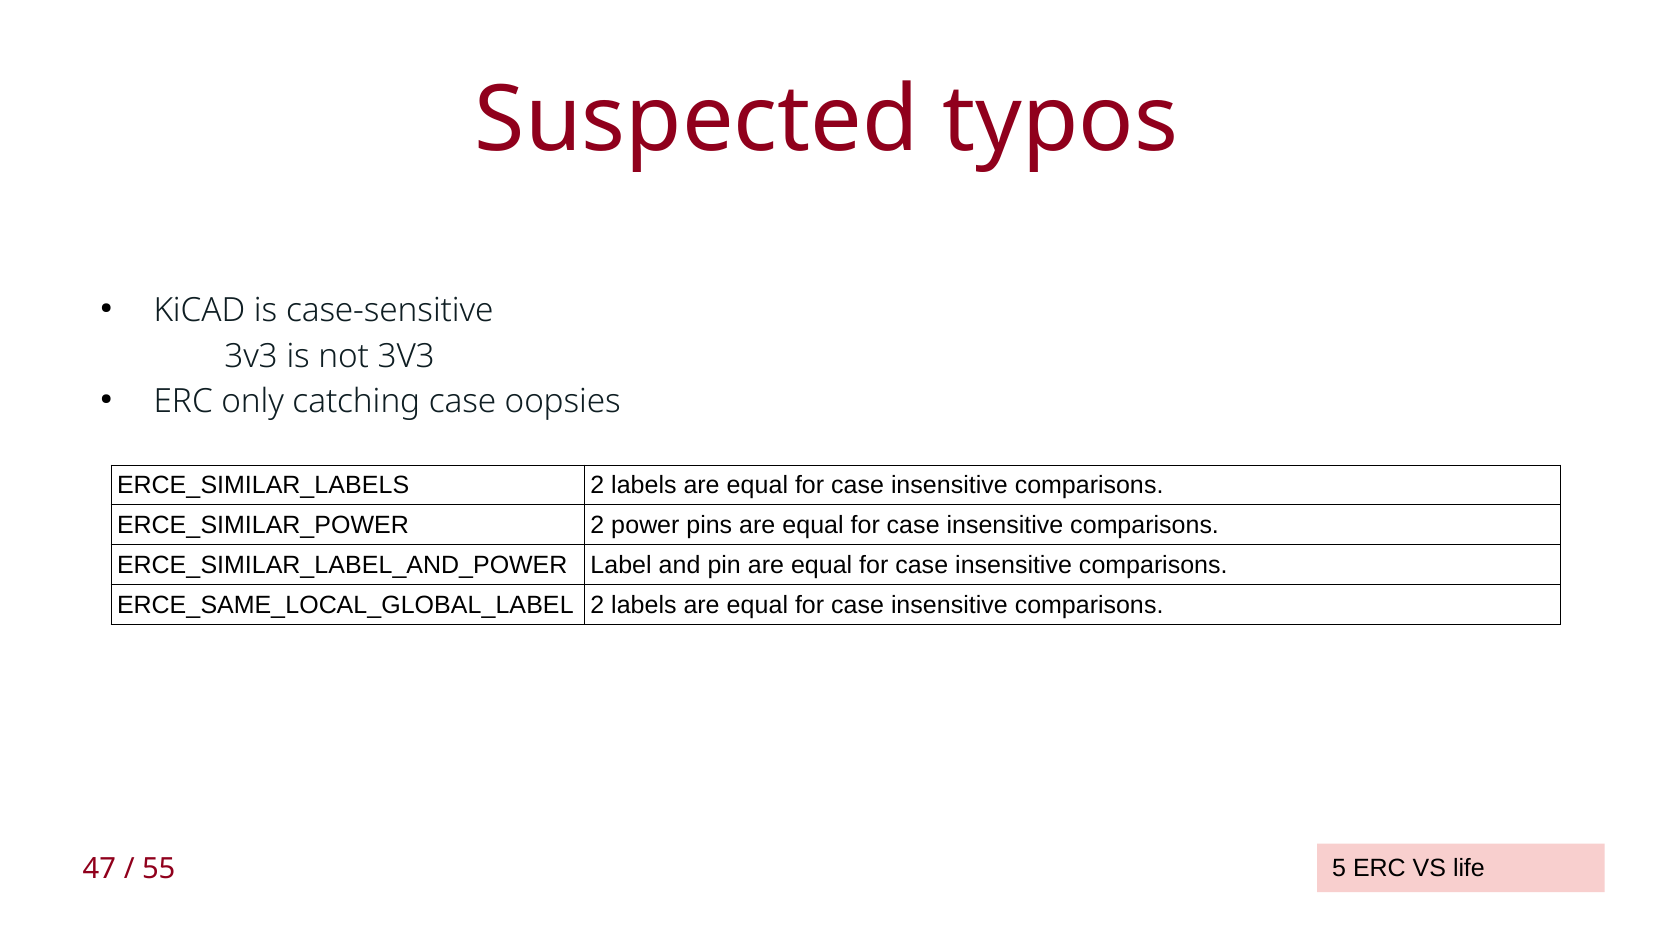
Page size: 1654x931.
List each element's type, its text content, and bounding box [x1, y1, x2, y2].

table_cell 2 power pins are equal for case insensitive comparisons. [585, 505, 1560, 544]
title Suspected typos [82, 37, 1571, 193]
list KiCAD is case-sensitive 3v3 is not 3V3 ERC only catching case oopsies [82, 286, 1571, 481]
table_cell ERCE_SIMILAR_POWER [112, 505, 584, 544]
table_header ERCE_SIMILAR_LABELS [112, 466, 584, 504]
table_cell Label and pin are equal for case insensitive comparisons. [585, 545, 1560, 584]
table_header 2 labels are equal for case insensitive comparisons. [585, 466, 1560, 504]
table_cell 2 labels are equal for case insensitive comparisons. [585, 585, 1560, 624]
table_cell ERCE_SIMILAR_LABEL_AND_POWER [112, 545, 584, 584]
text_box 5 ERC VS life [1317, 843, 1605, 893]
table_cell ERCE_SAME_LOCAL_GLOBAL_LABEL [112, 585, 584, 624]
